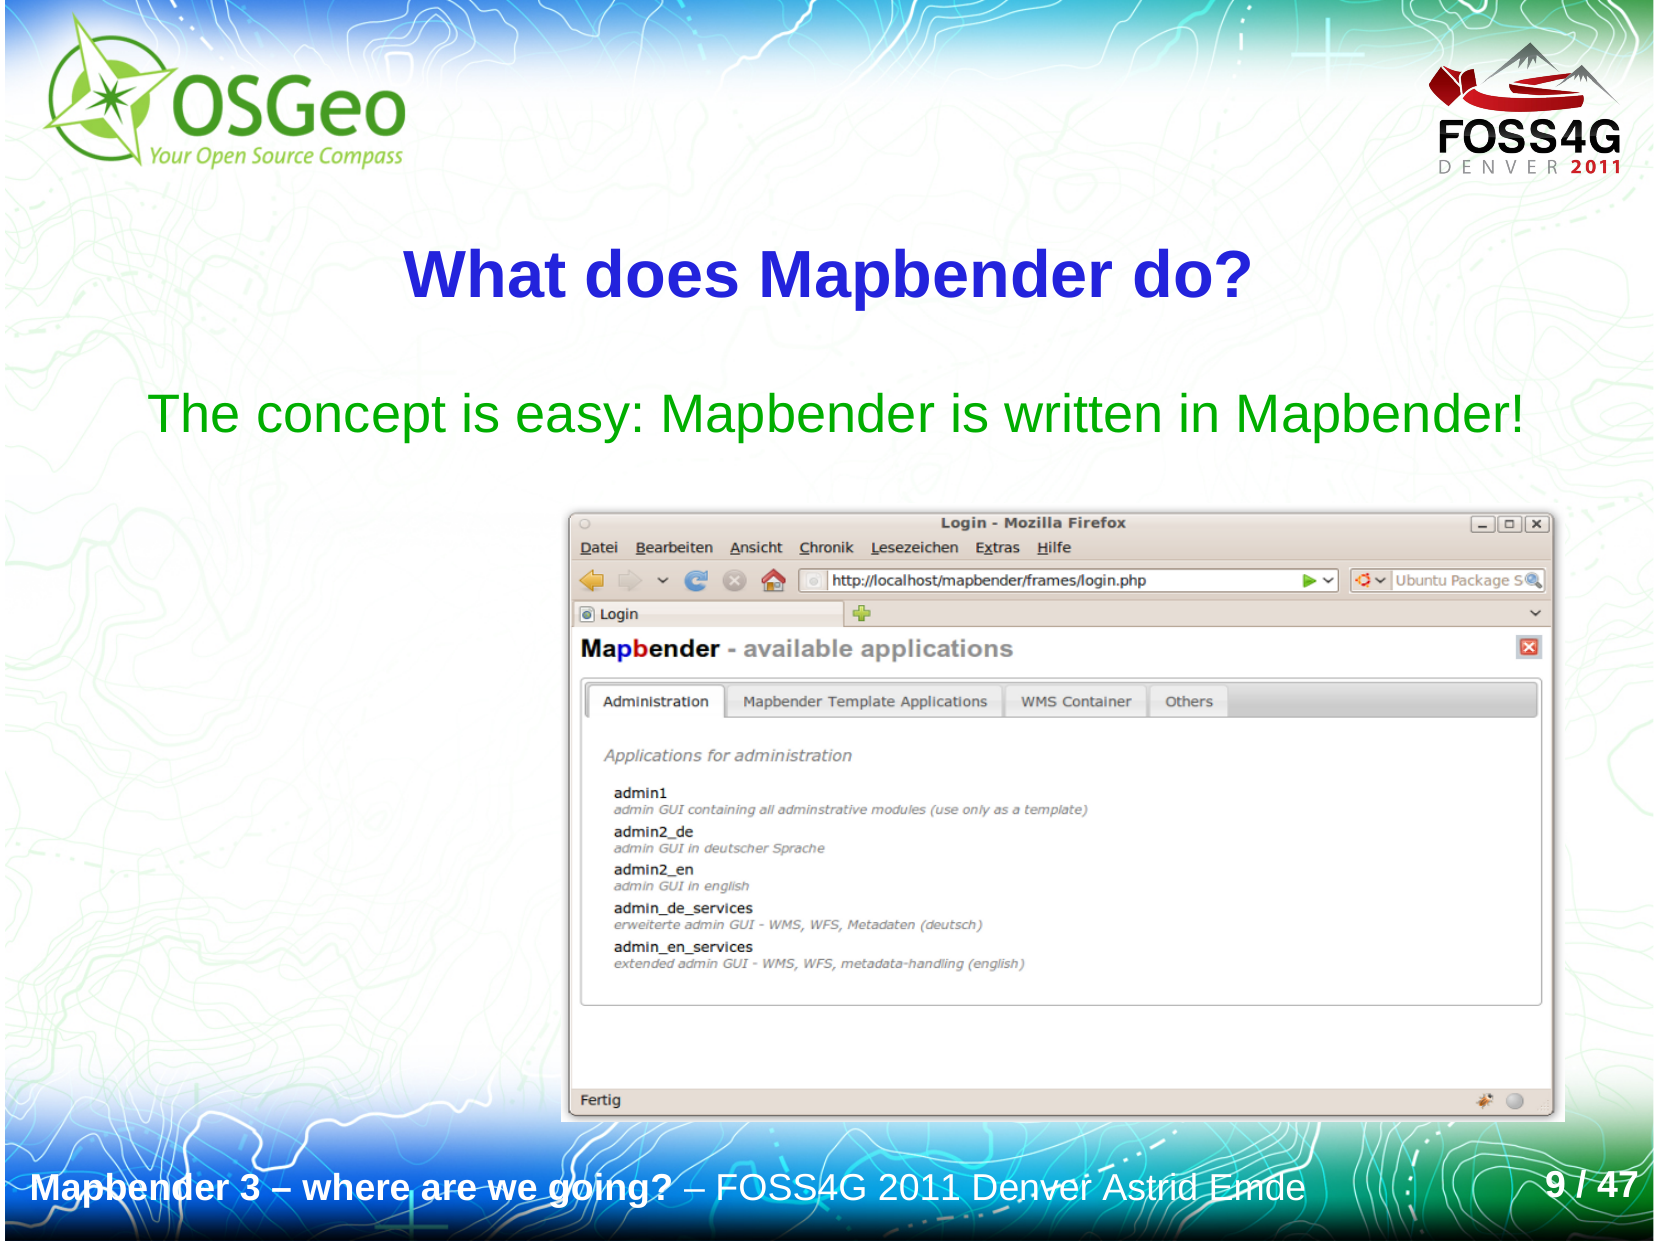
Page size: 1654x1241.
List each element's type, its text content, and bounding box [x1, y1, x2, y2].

title What does Mapbender do? [82, 208, 1571, 342]
picture [5, 0, 1654, 1241]
list The concept is easy: Mapbender is written in Mapbender! [76, 383, 1565, 1188]
